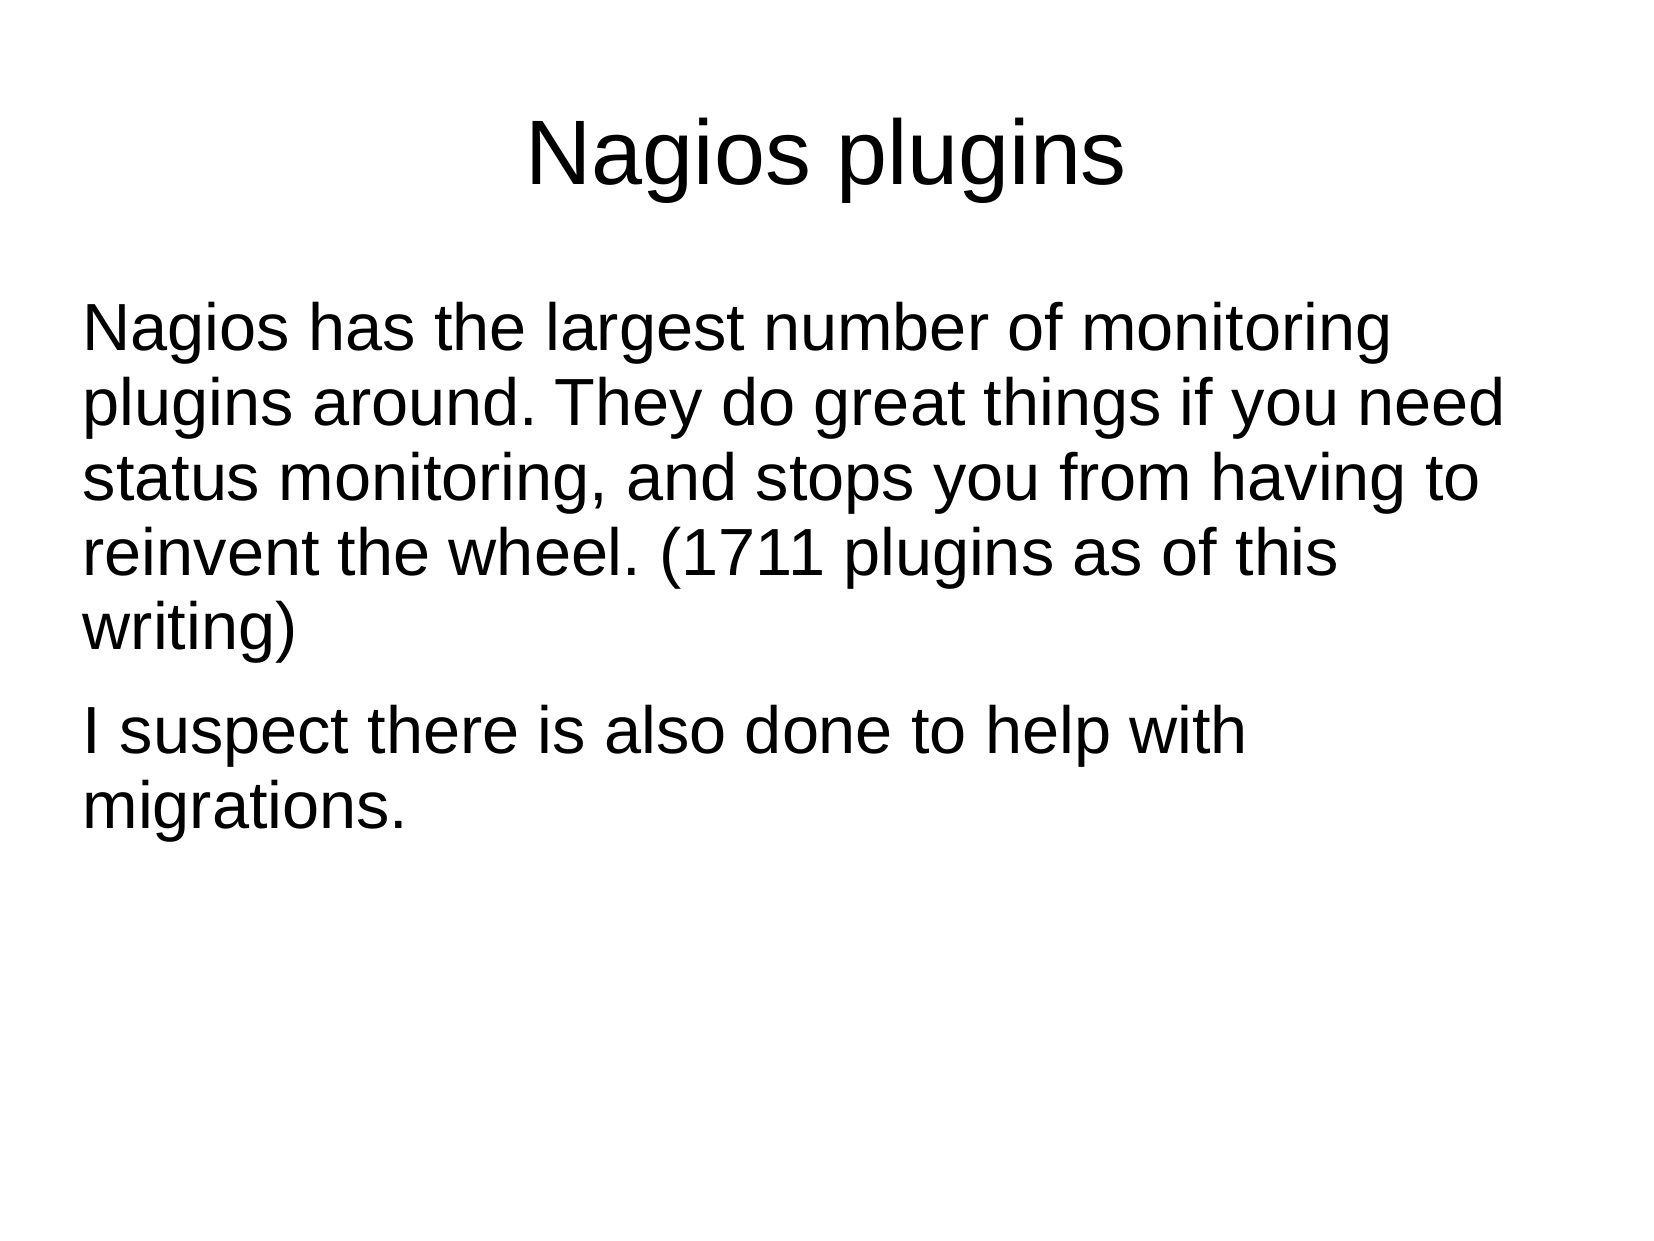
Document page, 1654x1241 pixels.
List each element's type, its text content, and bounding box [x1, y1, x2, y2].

title Nagios plugins [82, 49, 1571, 257]
list Nagios has the largest number of monitoring plugins around. They do great things if you need status monitoring, and stops you from having to reinvent the wheel. (1711 plugins as of this writing) I suspect there is also done to help with migrations. [82, 290, 1571, 1109]
